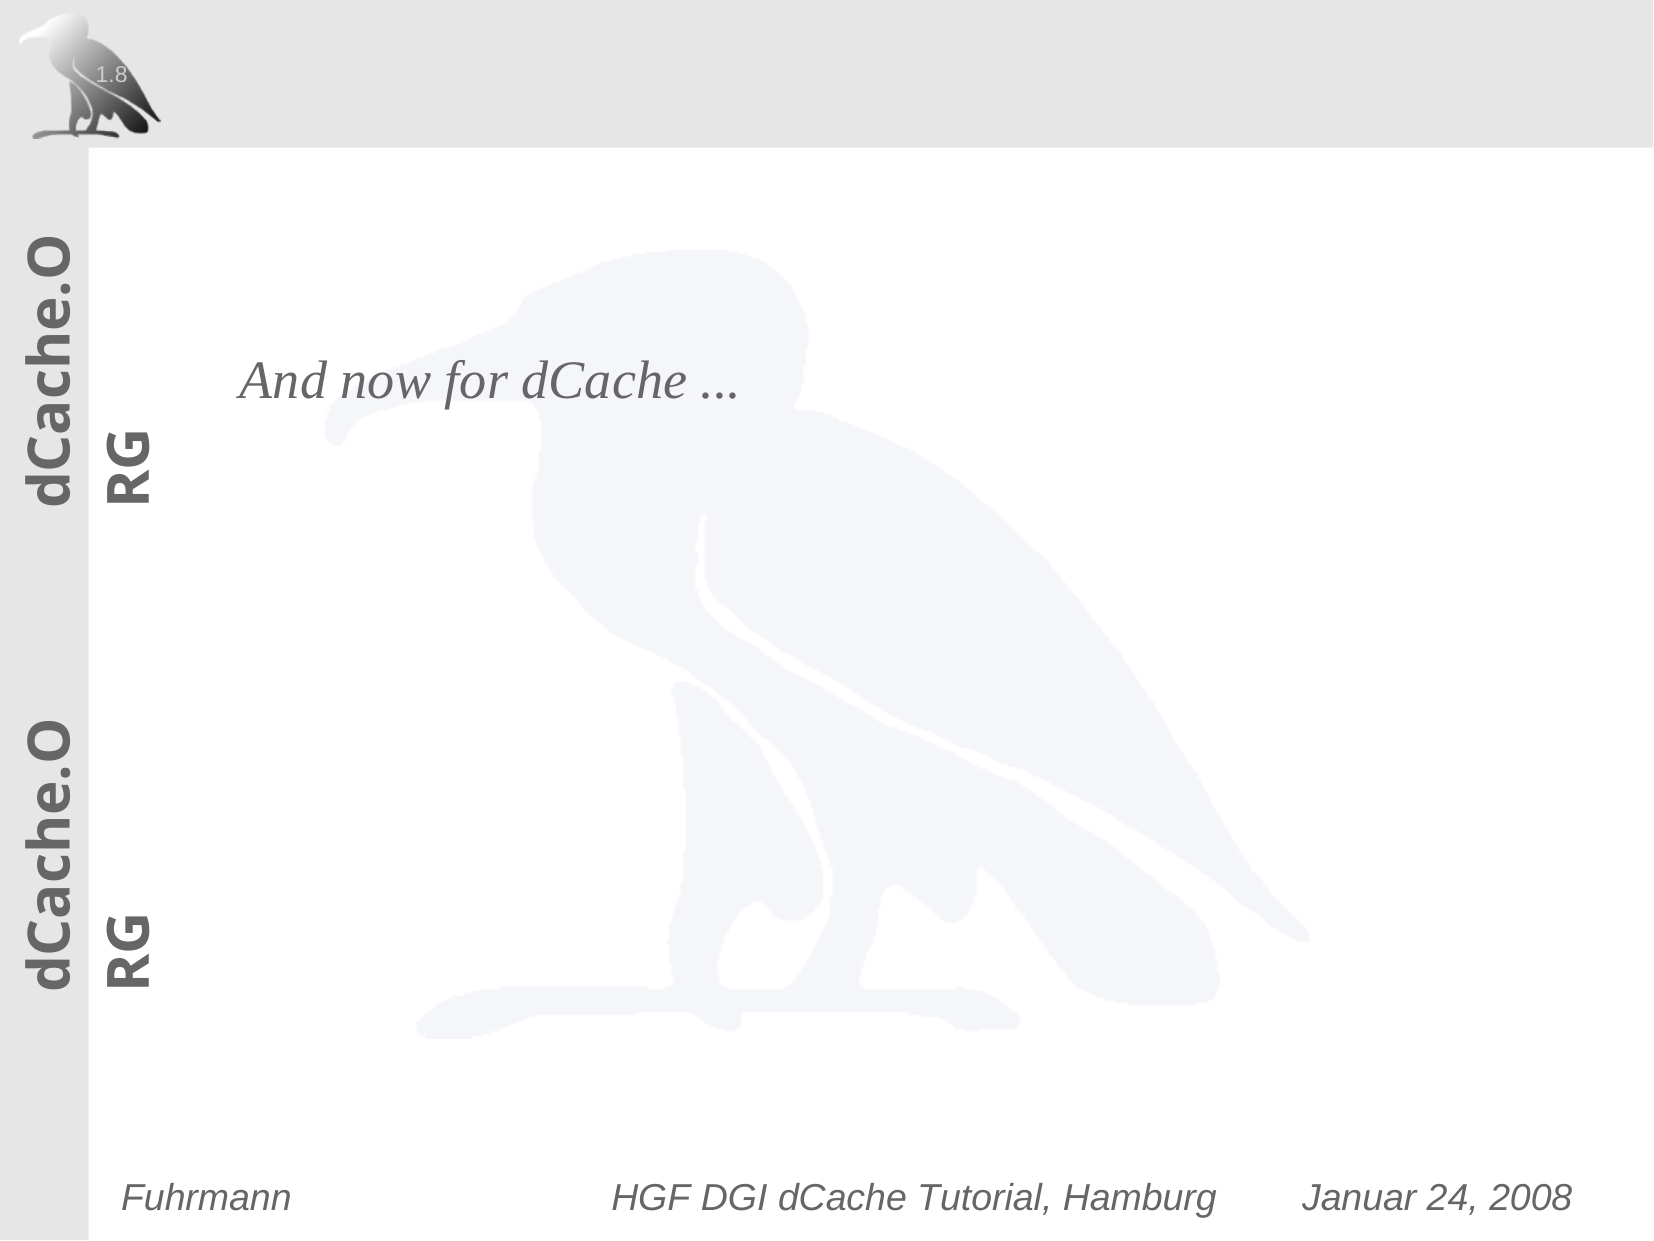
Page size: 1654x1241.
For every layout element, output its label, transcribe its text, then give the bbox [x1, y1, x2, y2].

text_box And now for dCache ... [225, 342, 757, 418]
picture [19, 13, 161, 139]
